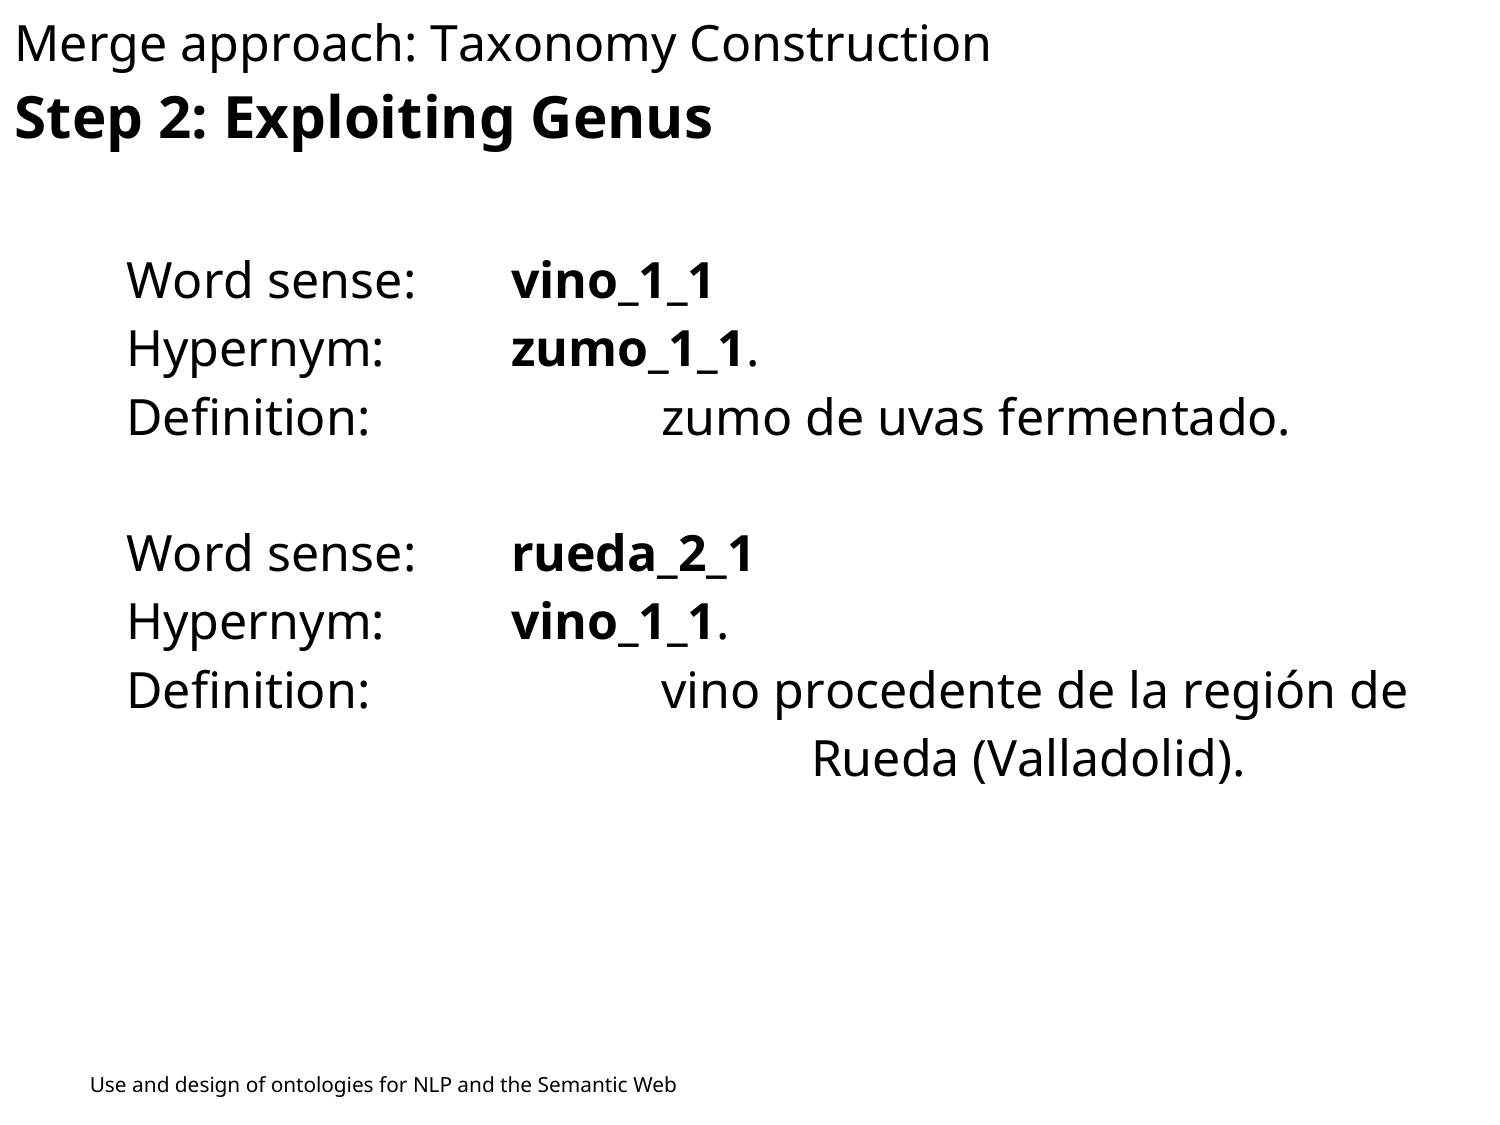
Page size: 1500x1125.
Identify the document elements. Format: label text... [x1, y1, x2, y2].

text_box Word sense: vino_1_1 Hypernym: zumo_1_1. Definition: zumo de uvas fermentado. Word sense: rueda_2_1 Hypernym: vino_1_1. Definition: vino procedente de la región de Rueda (Valladolid). [49, 237, 1438, 868]
text_box Merge approach: Taxonomy Construction Step 2: Exploiting Genus [0, 0, 1400, 150]
